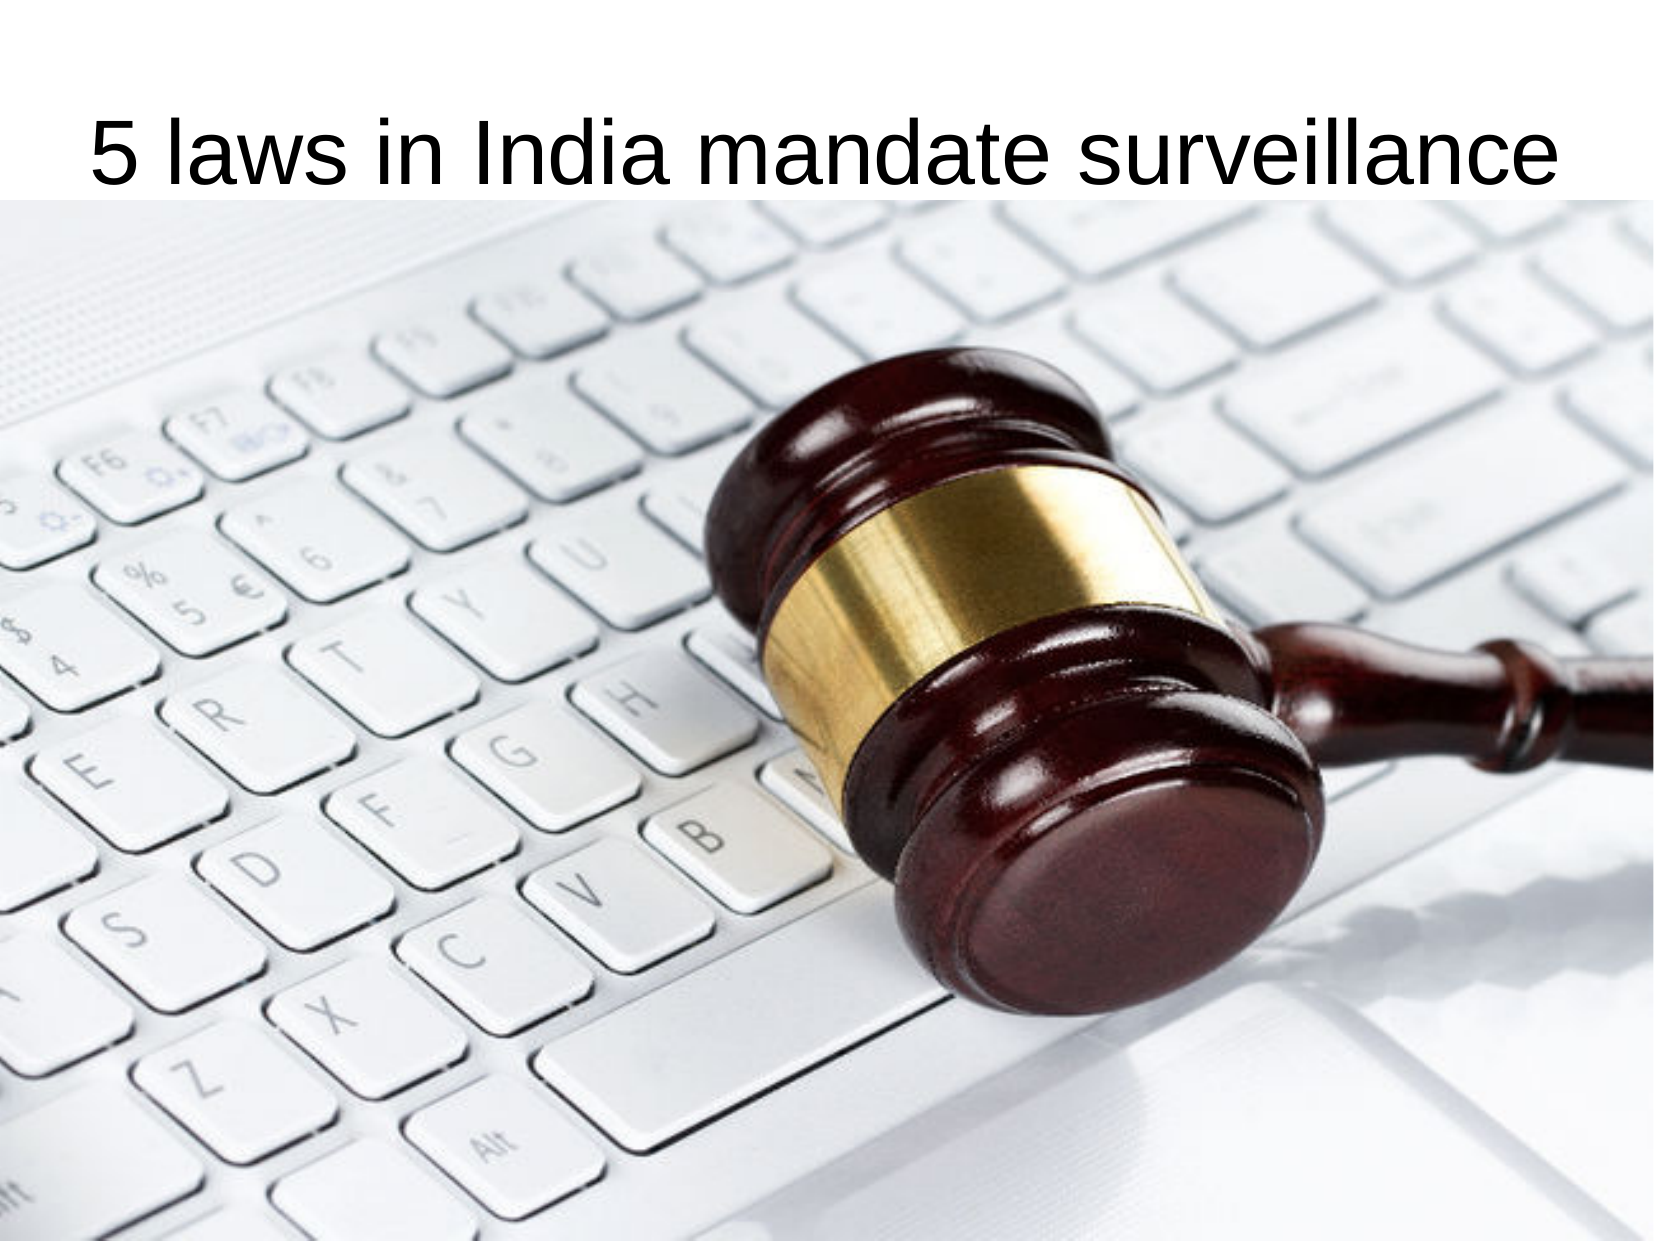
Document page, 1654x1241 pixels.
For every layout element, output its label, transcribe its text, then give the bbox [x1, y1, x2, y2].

picture [0, 200, 1654, 1241]
title 5 laws in India mandate surveillance [82, 49, 1571, 200]
